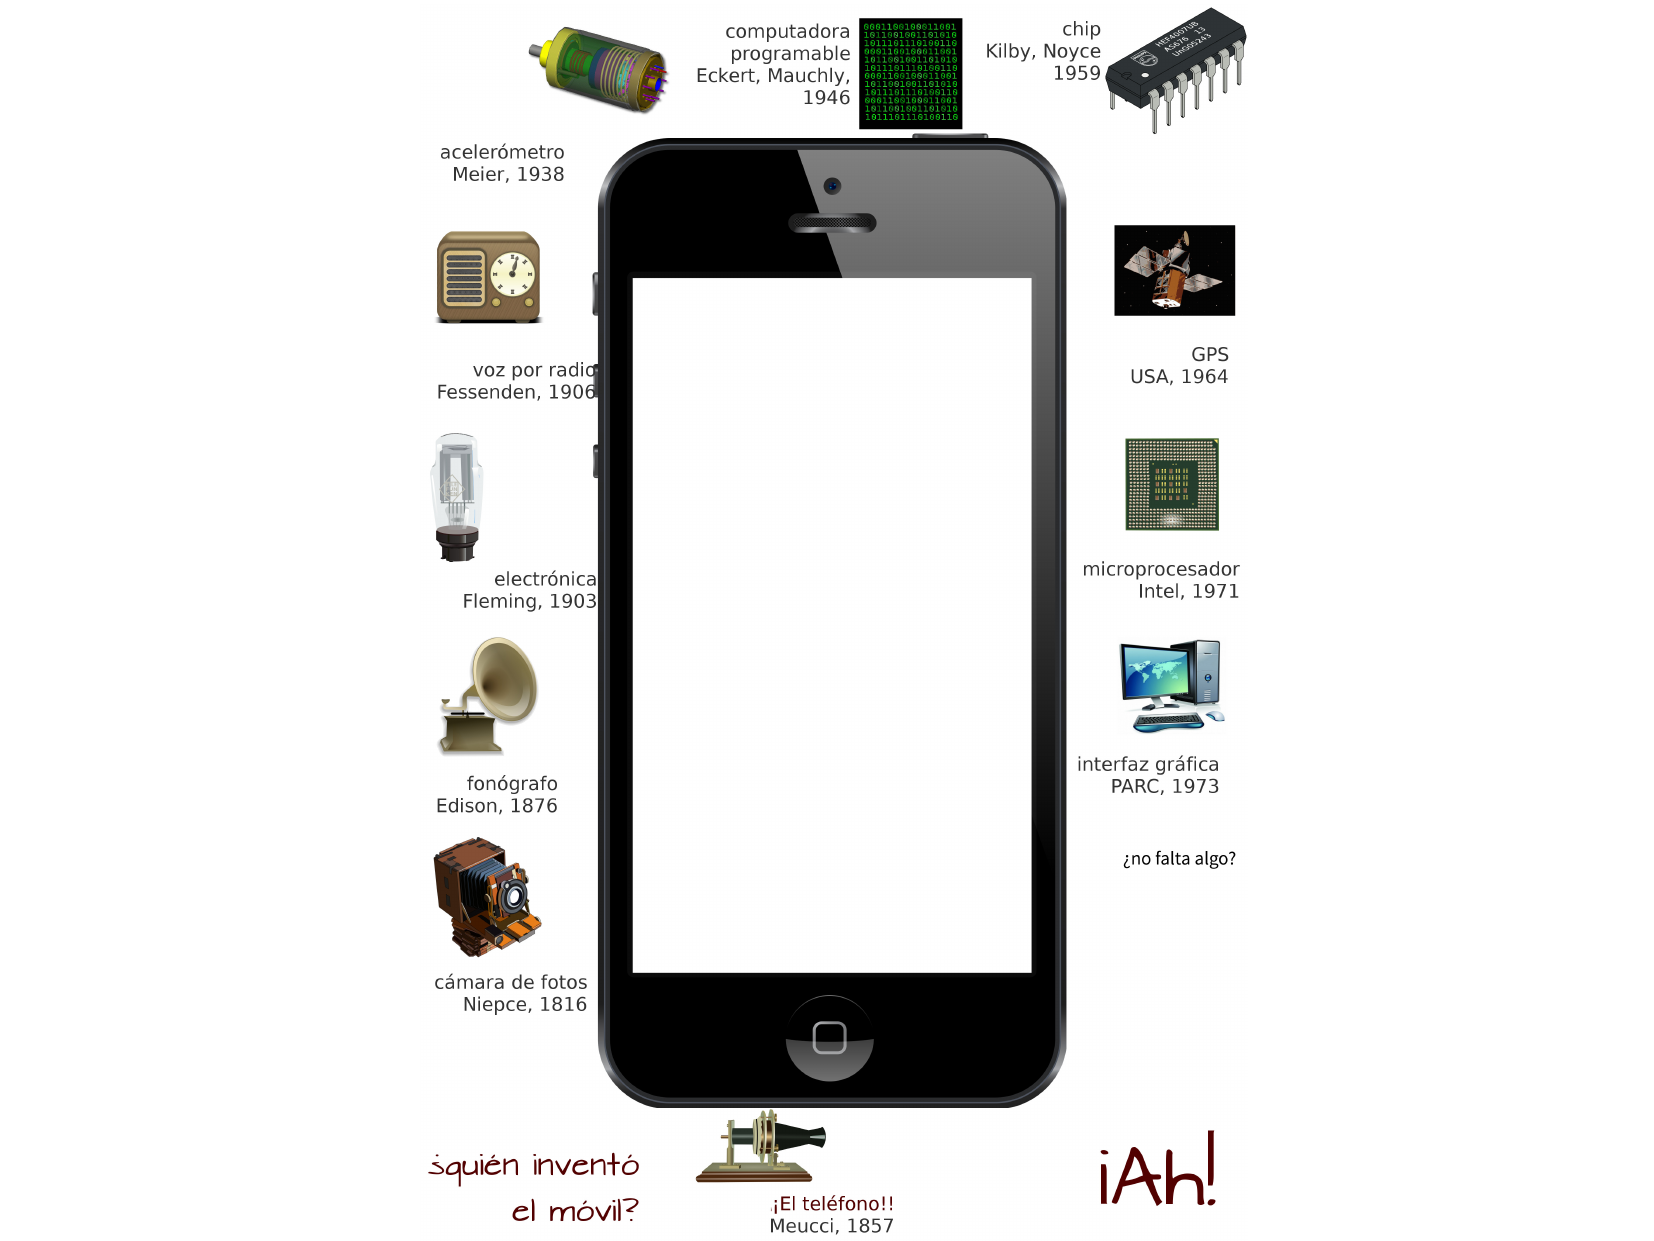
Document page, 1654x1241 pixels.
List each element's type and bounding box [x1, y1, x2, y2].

picture [420, 4, 1248, 1241]
